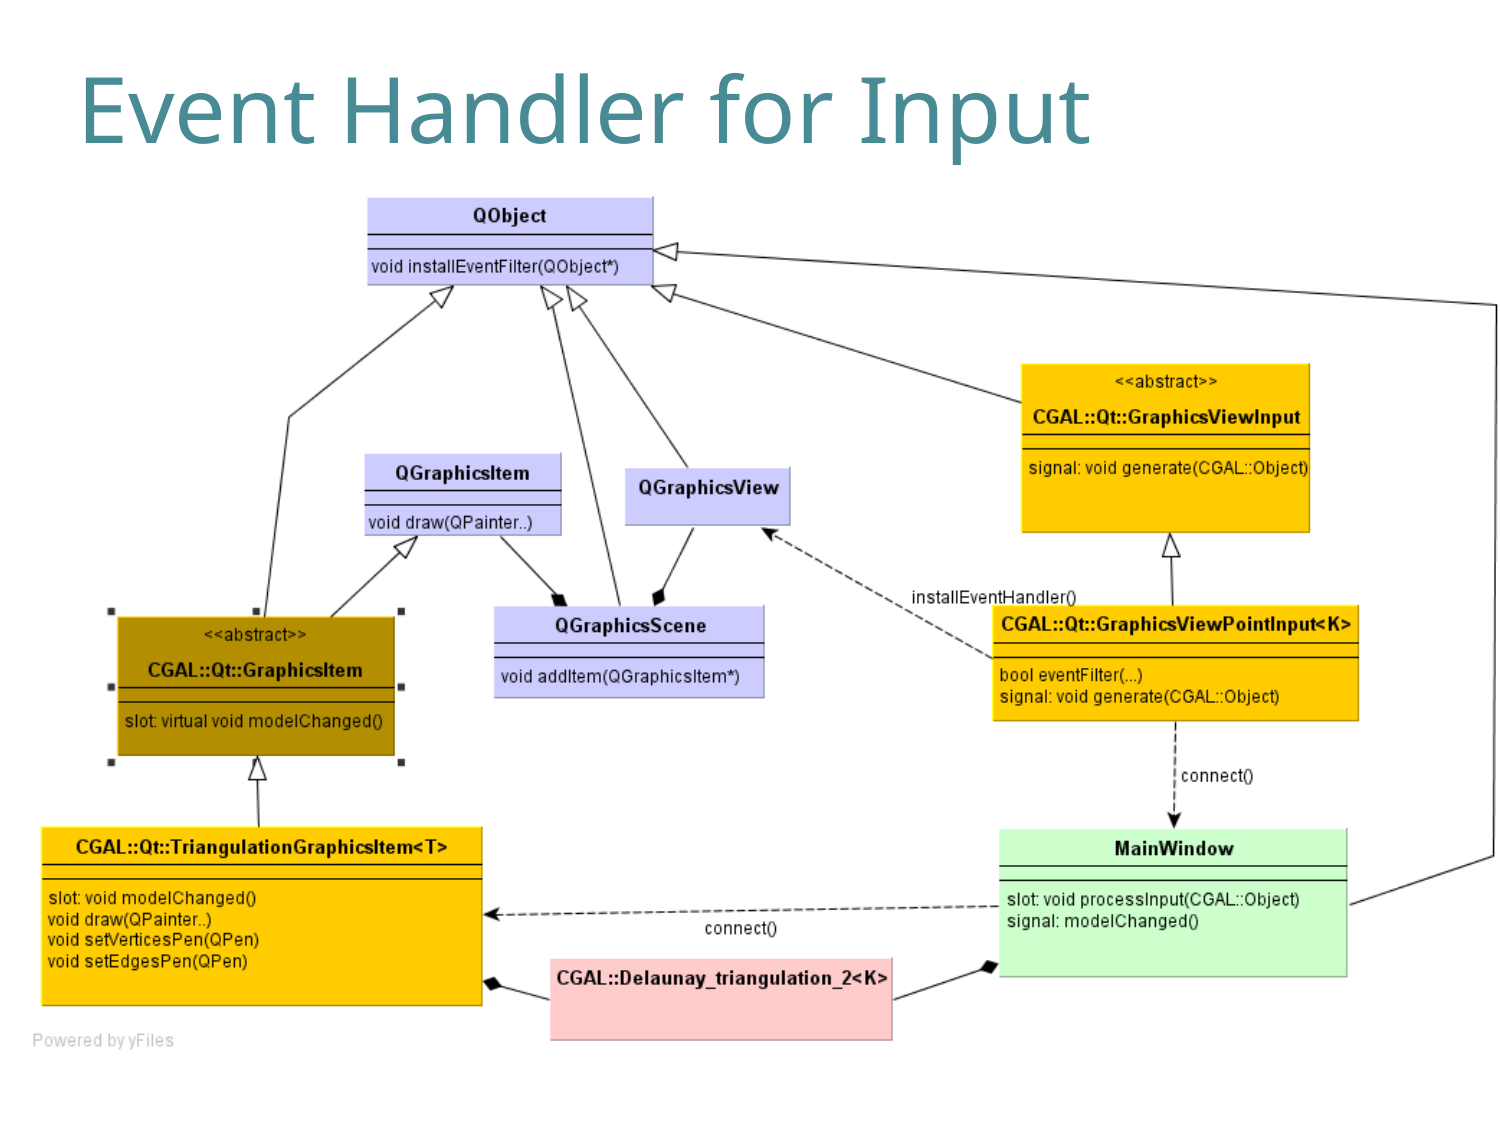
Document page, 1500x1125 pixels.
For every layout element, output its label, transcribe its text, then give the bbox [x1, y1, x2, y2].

title Event Handler for Input [62, 37, 1479, 175]
picture [18, 175, 1500, 1064]
